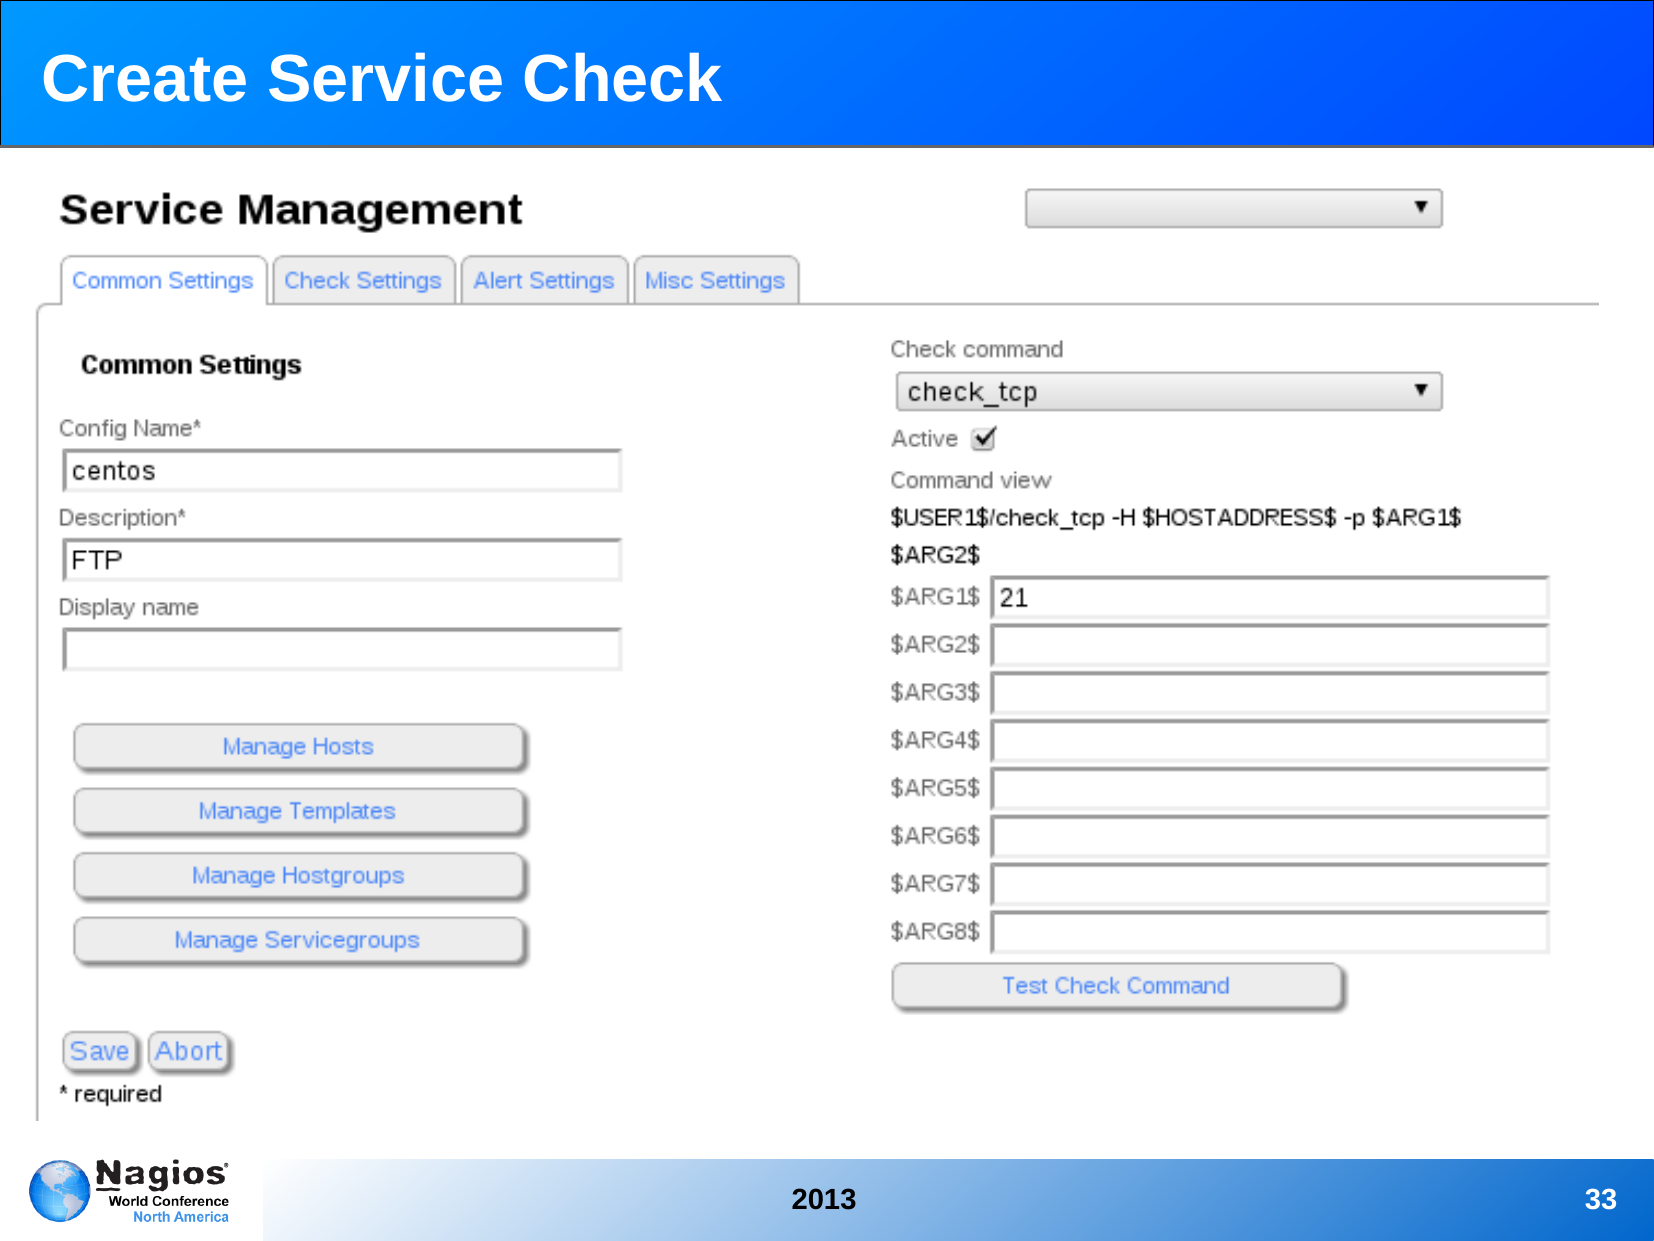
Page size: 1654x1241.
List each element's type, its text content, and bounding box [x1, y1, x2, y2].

picture [28, 185, 1599, 1121]
title Create Service Check [41, 36, 1248, 120]
picture [29, 1159, 229, 1235]
